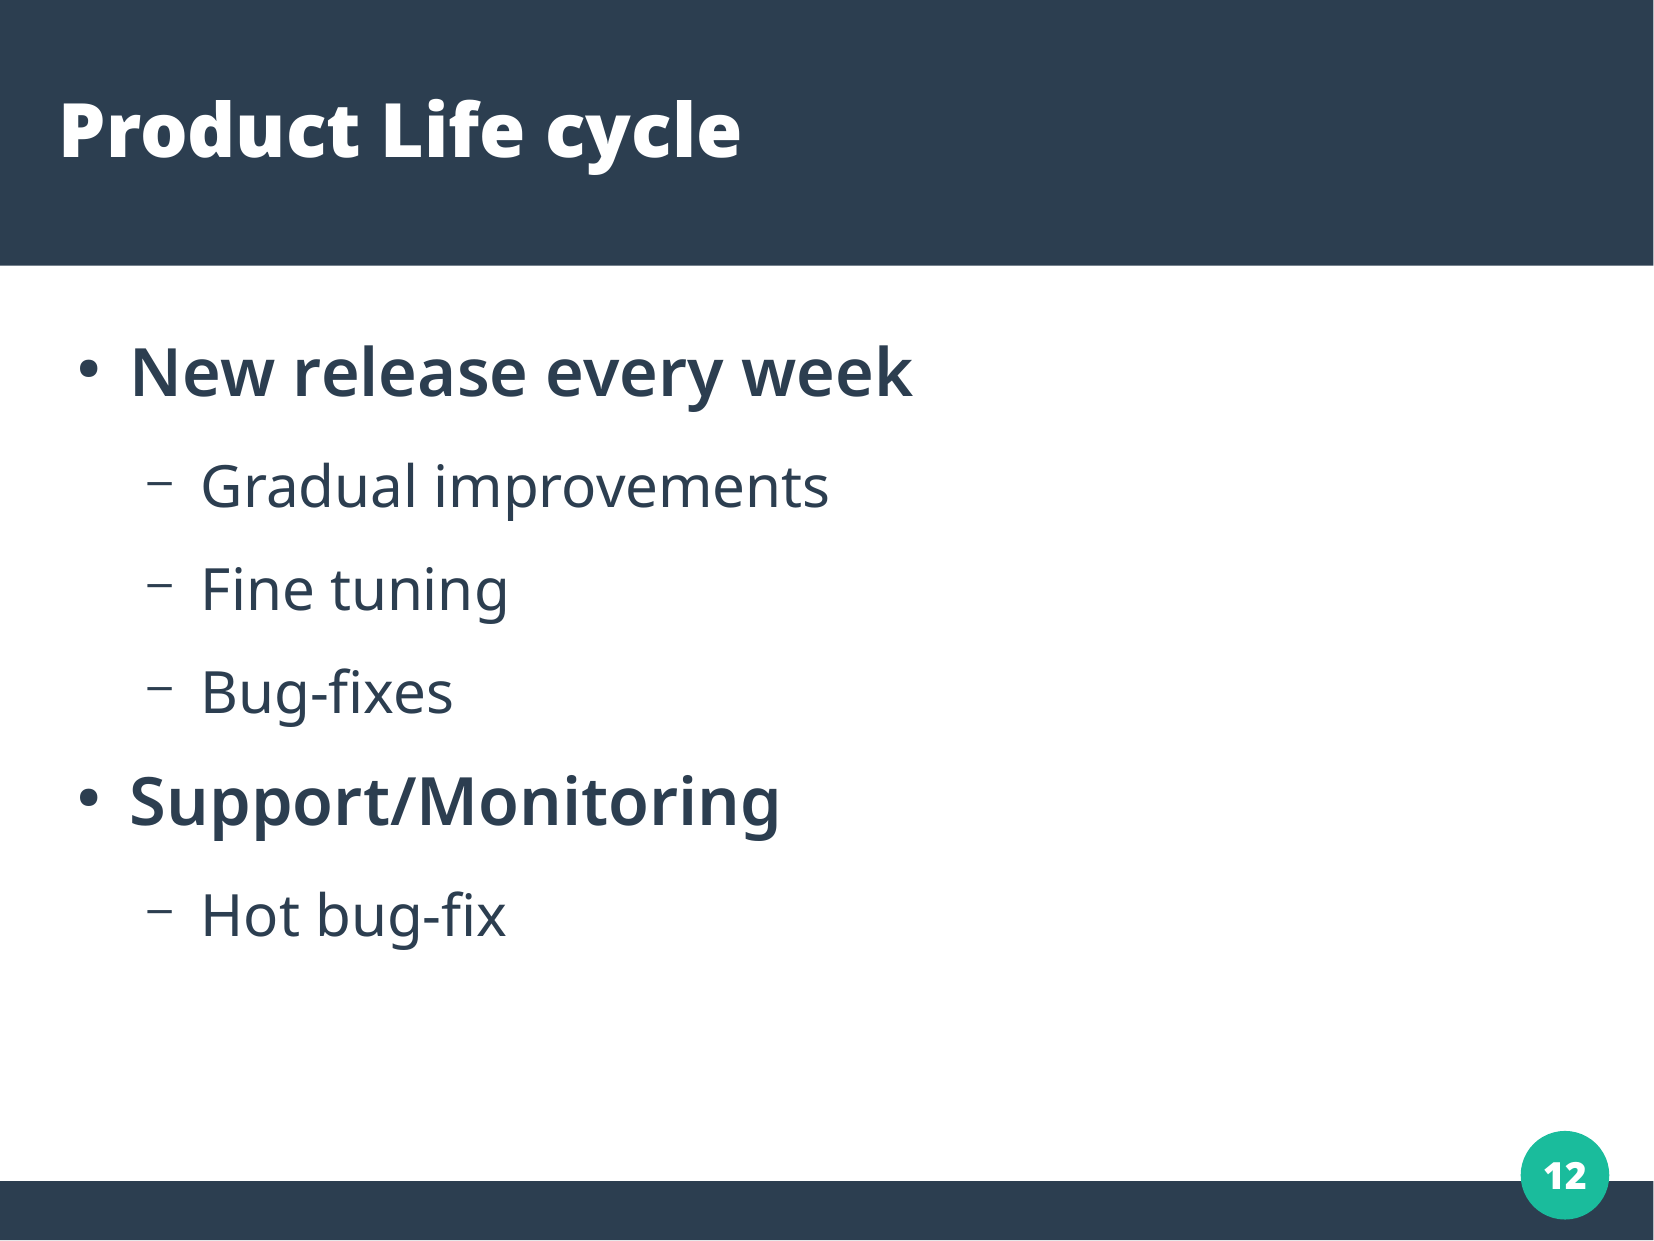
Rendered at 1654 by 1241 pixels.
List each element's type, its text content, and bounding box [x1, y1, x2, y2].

list New release every week Gradual improvements Fine tuning Bug-fixes Support/Monitoring Hot bug-fix [59, 324, 1595, 1152]
title Product Life cycle [59, 49, 1595, 207]
